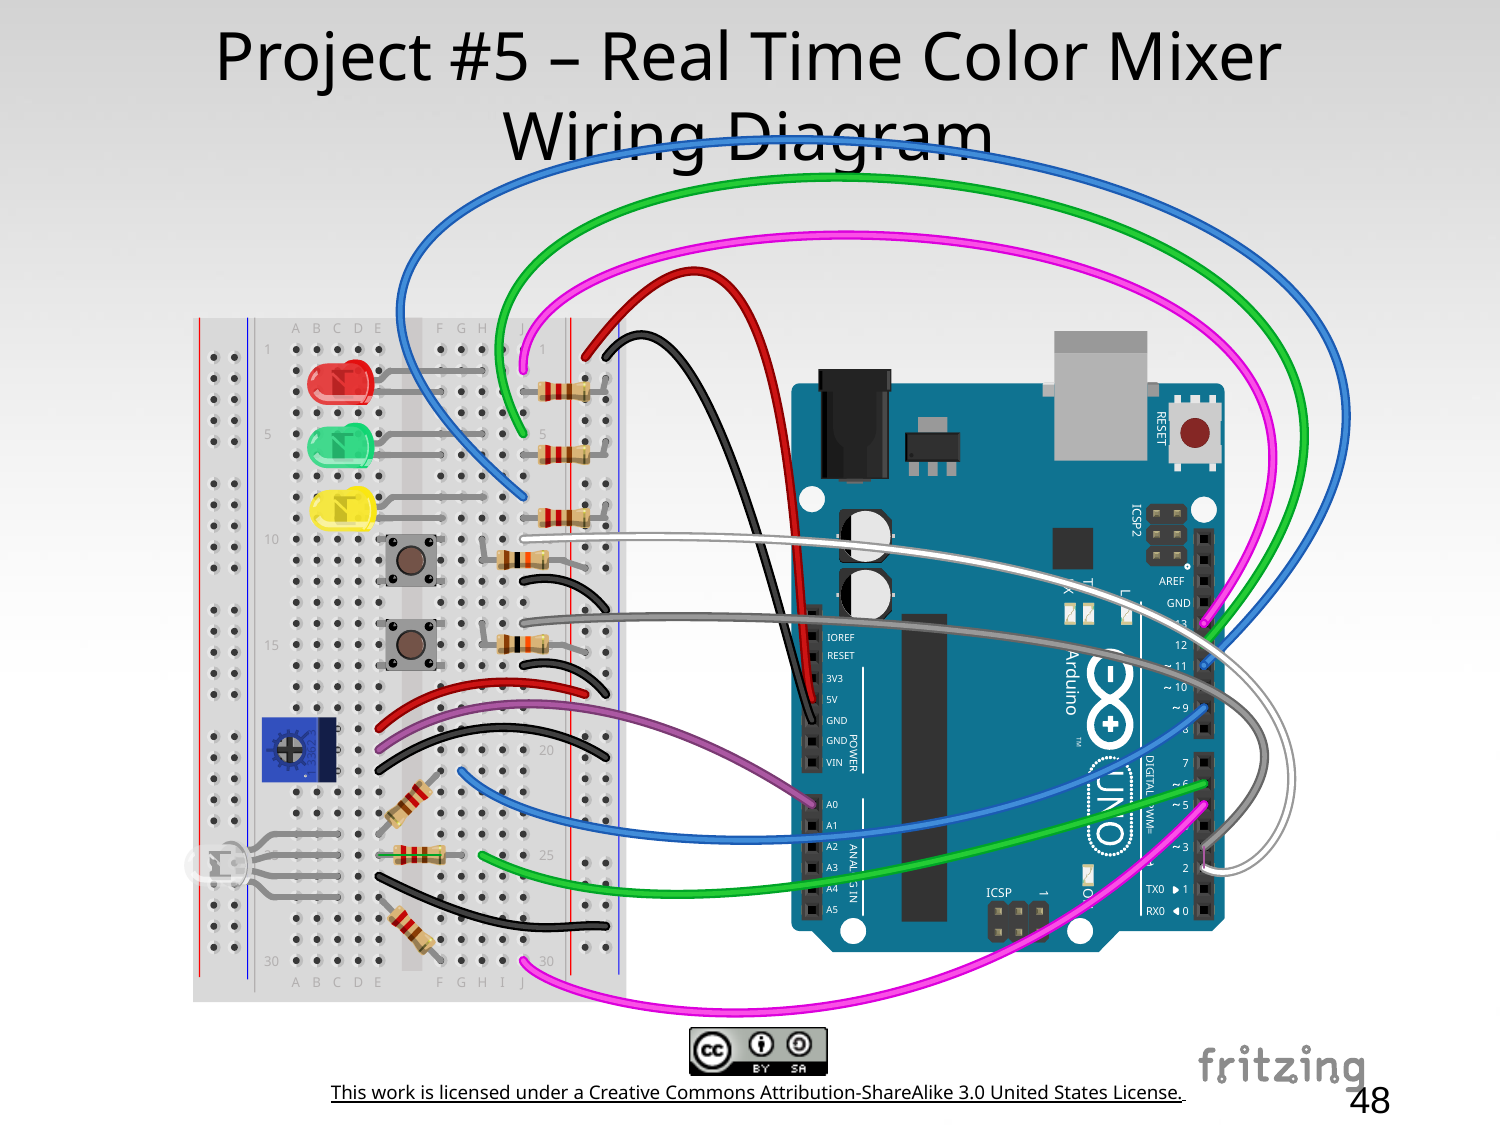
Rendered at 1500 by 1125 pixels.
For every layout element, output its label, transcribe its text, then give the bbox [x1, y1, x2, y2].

title Project #5 – Real Time Color Mixer Wiring Diagram [112, 0, 1388, 188]
picture [0, 0, 1500, 1125]
